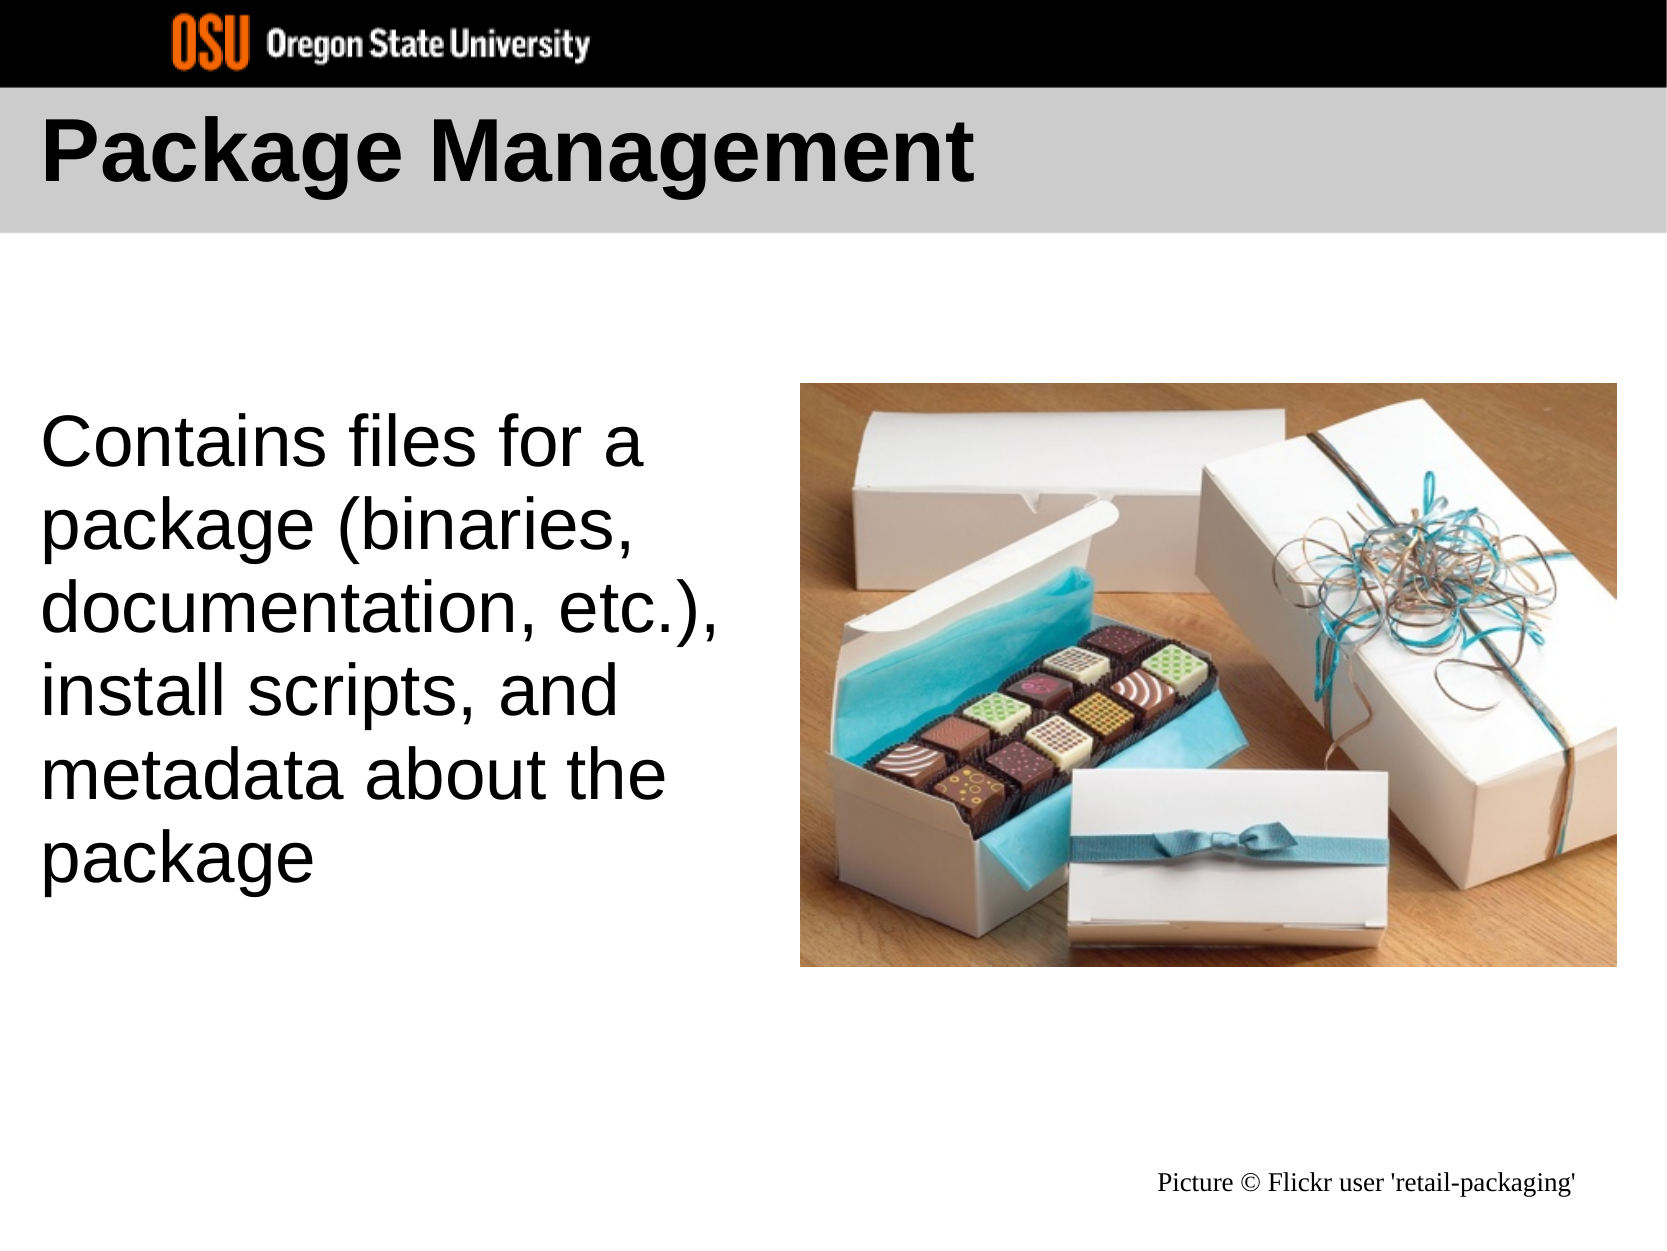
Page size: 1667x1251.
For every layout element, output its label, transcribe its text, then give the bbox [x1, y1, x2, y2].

title Package Management [40, 99, 1625, 249]
list Contains files for a package (binaries, documentation, etc.), install scripts, and metadata about the package [40, 399, 778, 940]
picture [0, 0, 1667, 1251]
text_box Picture © Flickr user 'retail-packaging' [1157, 1166, 1652, 1198]
